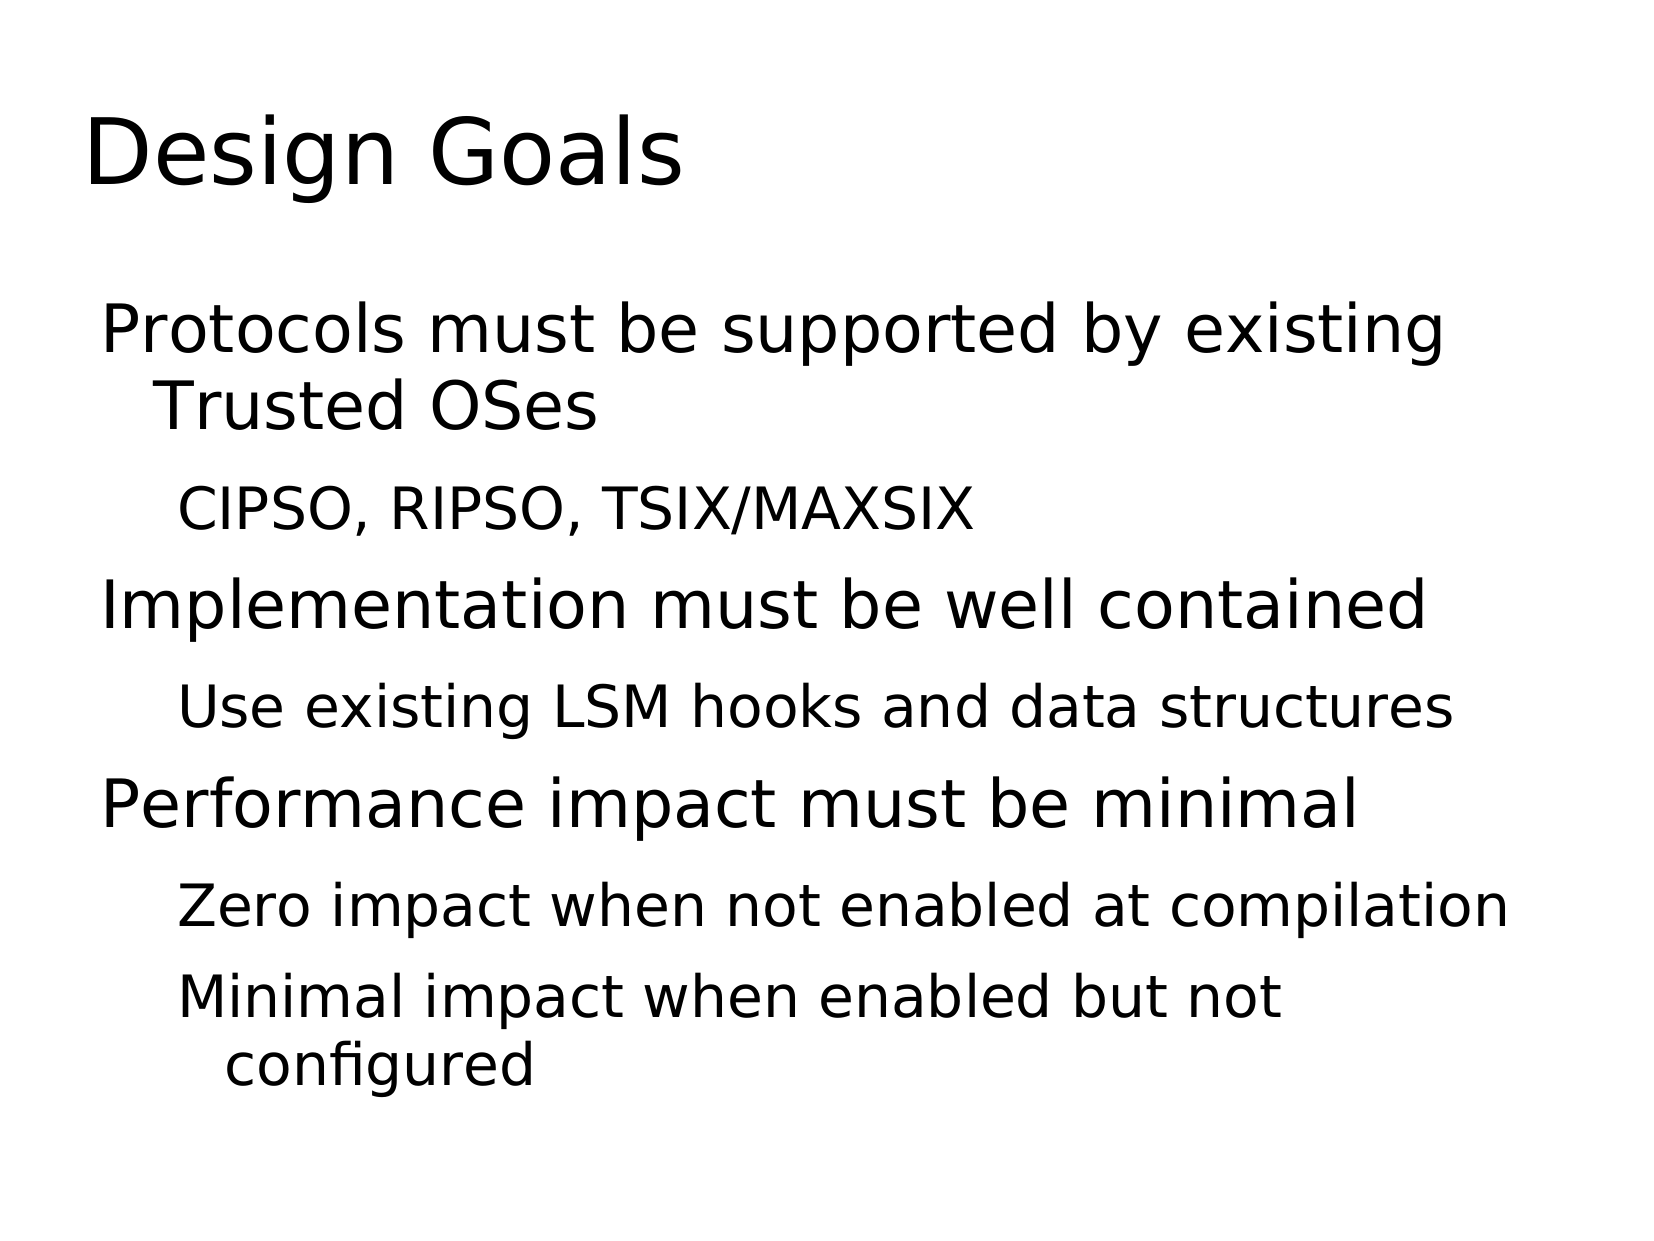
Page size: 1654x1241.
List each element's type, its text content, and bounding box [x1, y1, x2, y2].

title Design Goals [82, 49, 1571, 257]
list Protocols must be supported by existing Trusted OSes CIPSO, RIPSO, TSIX/MAXSIX Implementation must be well contained Use existing LSM hooks and data structures Performance impact must be minimal Zero impact when not enabled at compilation Minimal impact when enabled but not configured [82, 290, 1571, 1109]
